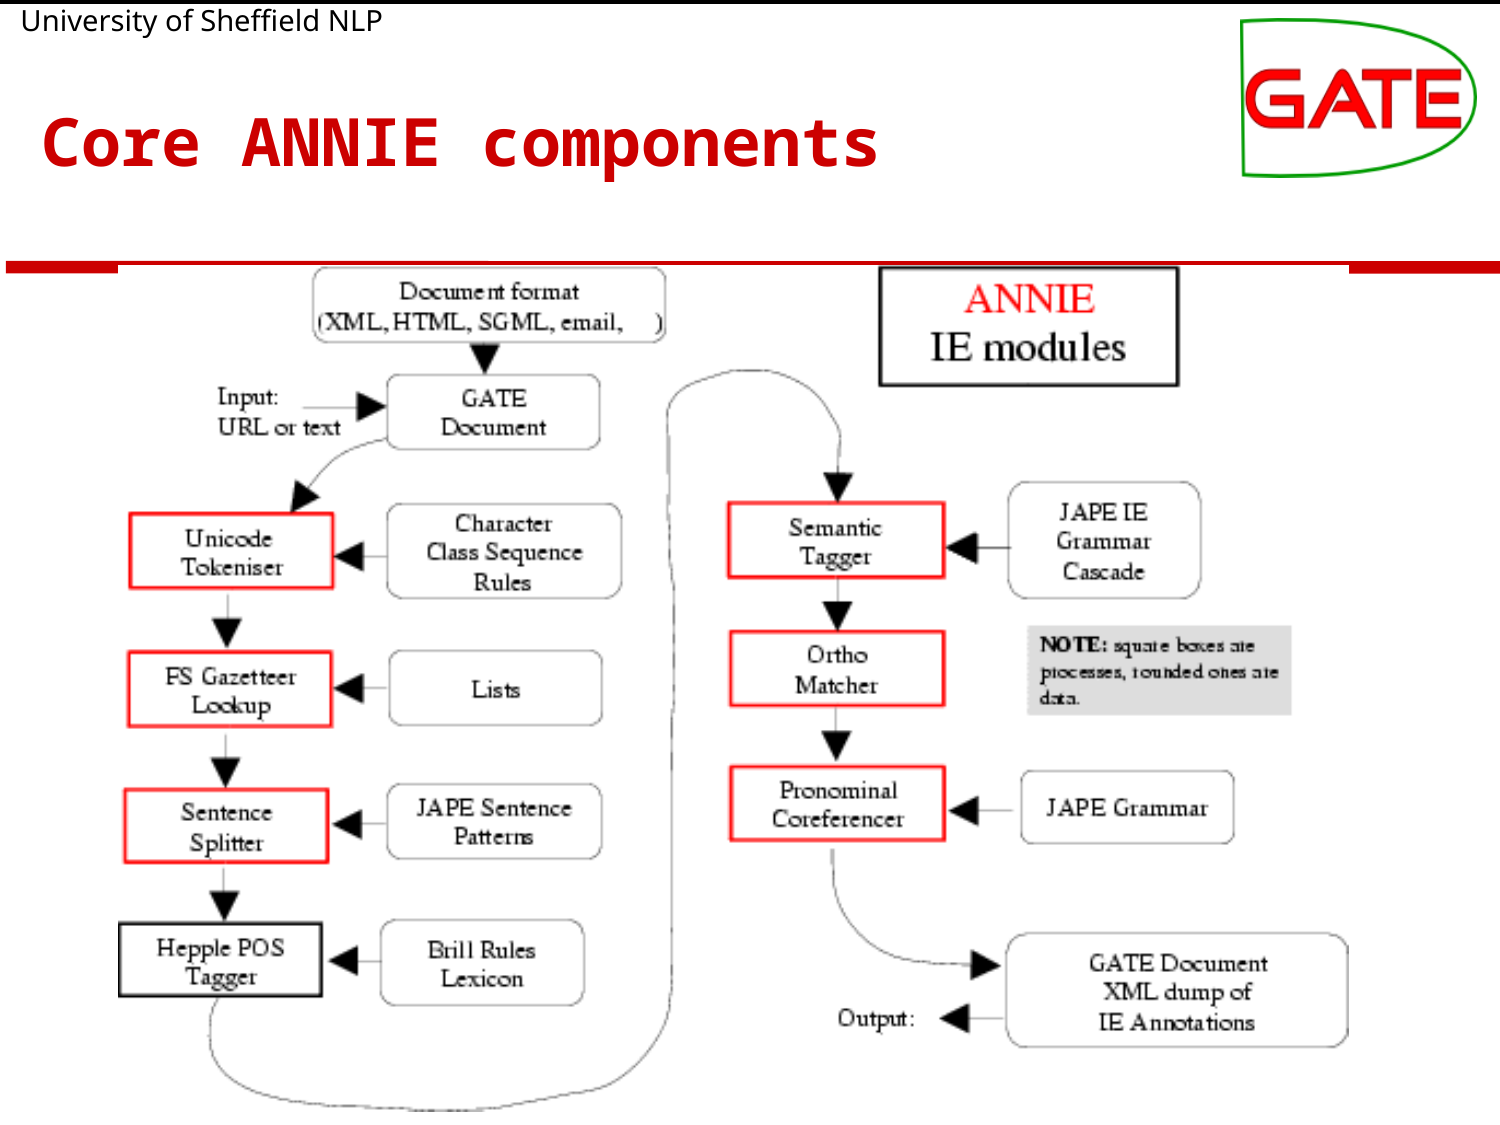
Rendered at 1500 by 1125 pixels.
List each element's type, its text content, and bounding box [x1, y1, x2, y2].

picture [118, 265, 1349, 1112]
picture [1240, 18, 1477, 178]
text_box [0, 0, 1500, 4]
title Core ANNIE components [41, 59, 1388, 228]
